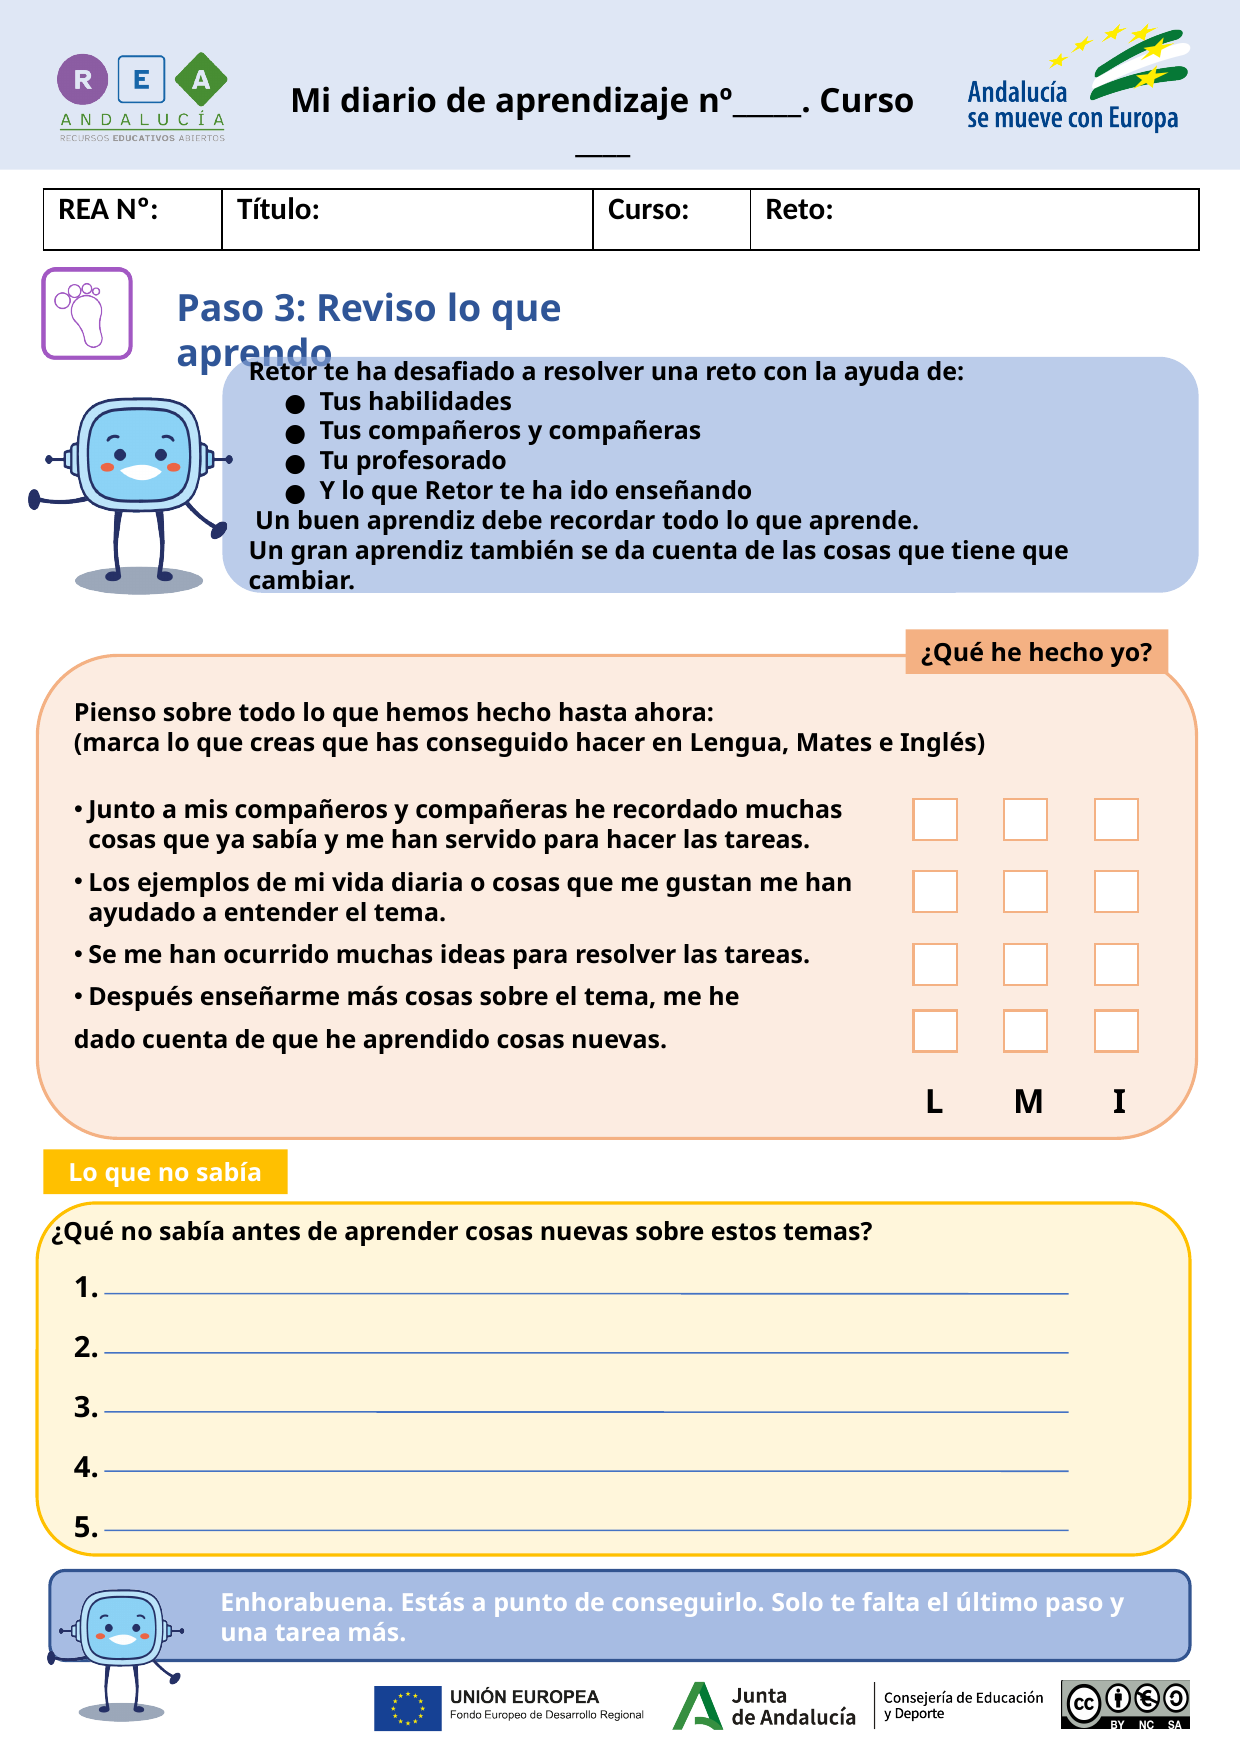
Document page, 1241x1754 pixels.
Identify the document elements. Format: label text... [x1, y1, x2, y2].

picture [43, 47, 241, 146]
text_box Mi diario de aprendizaje nº_____. Curso ____ [243, 71, 961, 127]
text_box [37, 1202, 1191, 1545]
table_header Reto: [751, 190, 1198, 249]
text_box Paso 3: Reviso lo que aprendo [161, 276, 699, 337]
text_box M [998, 1072, 1057, 1128]
picture [35, 1567, 206, 1738]
text_box 1. 2. 3. 4. 5. [59, 1260, 1165, 1551]
text_box I [1098, 1072, 1141, 1128]
text_box Pienso sobre todo lo que hemos hecho hasta ahora: (marca lo que creas que has conseguido hacer en Lengua, Mates e Inglés) [59, 688, 1197, 764]
text_box ¿Qué no sabía antes de aprender cosas nuevas sobre estos temas? [36, 1208, 1142, 1254]
table_header Título: [223, 190, 592, 249]
text_box [37, 655, 1197, 1139]
text_box [0, 0, 1240, 170]
picture [961, 21, 1197, 139]
text_box Enhorabuena. Estás a punto de conseguirlo. Solo te falta el último paso y una tarea más. [206, 1579, 1156, 1647]
text_box L [910, 1072, 960, 1128]
text_box [74, 1551, 1153, 1556]
picture [10, 364, 265, 619]
picture [353, 1656, 1190, 1745]
picture [41, 267, 133, 360]
table_header Curso: [594, 190, 750, 249]
text_box Lo que no sabía [43, 1149, 288, 1195]
text_box Junto a mis compañeros y compañeras he recordado muchas cosas que ya sabía y me han servido para hacer las tareas. Los ejemplos de mi vida diaria o cosas que me gustan me han ayudado a entender el tema. Se me han ocurrido muchas ideas para resolver las tareas. Después enseñarme más cosas sobre el tema, me he dado cuenta de que he aprendido cosas nuevas. [59, 786, 906, 1061]
text_box Retor te ha desafiado a resolver una reto con la ayuda de: Tus habilidades Tus compañeros y compañeras Tu profesorado Y lo que Retor te ha ido enseñando Un buen aprendiz debe recordar todo lo que aprende. Un gran aprendiz también se da cuenta de las cosas que tiene que cambiar. [239, 356, 1199, 593]
text_box [206, 1570, 1191, 1661]
text_box ¿Qué he hecho yo? [905, 629, 1169, 674]
table_header REA Nº: [44, 190, 221, 249]
